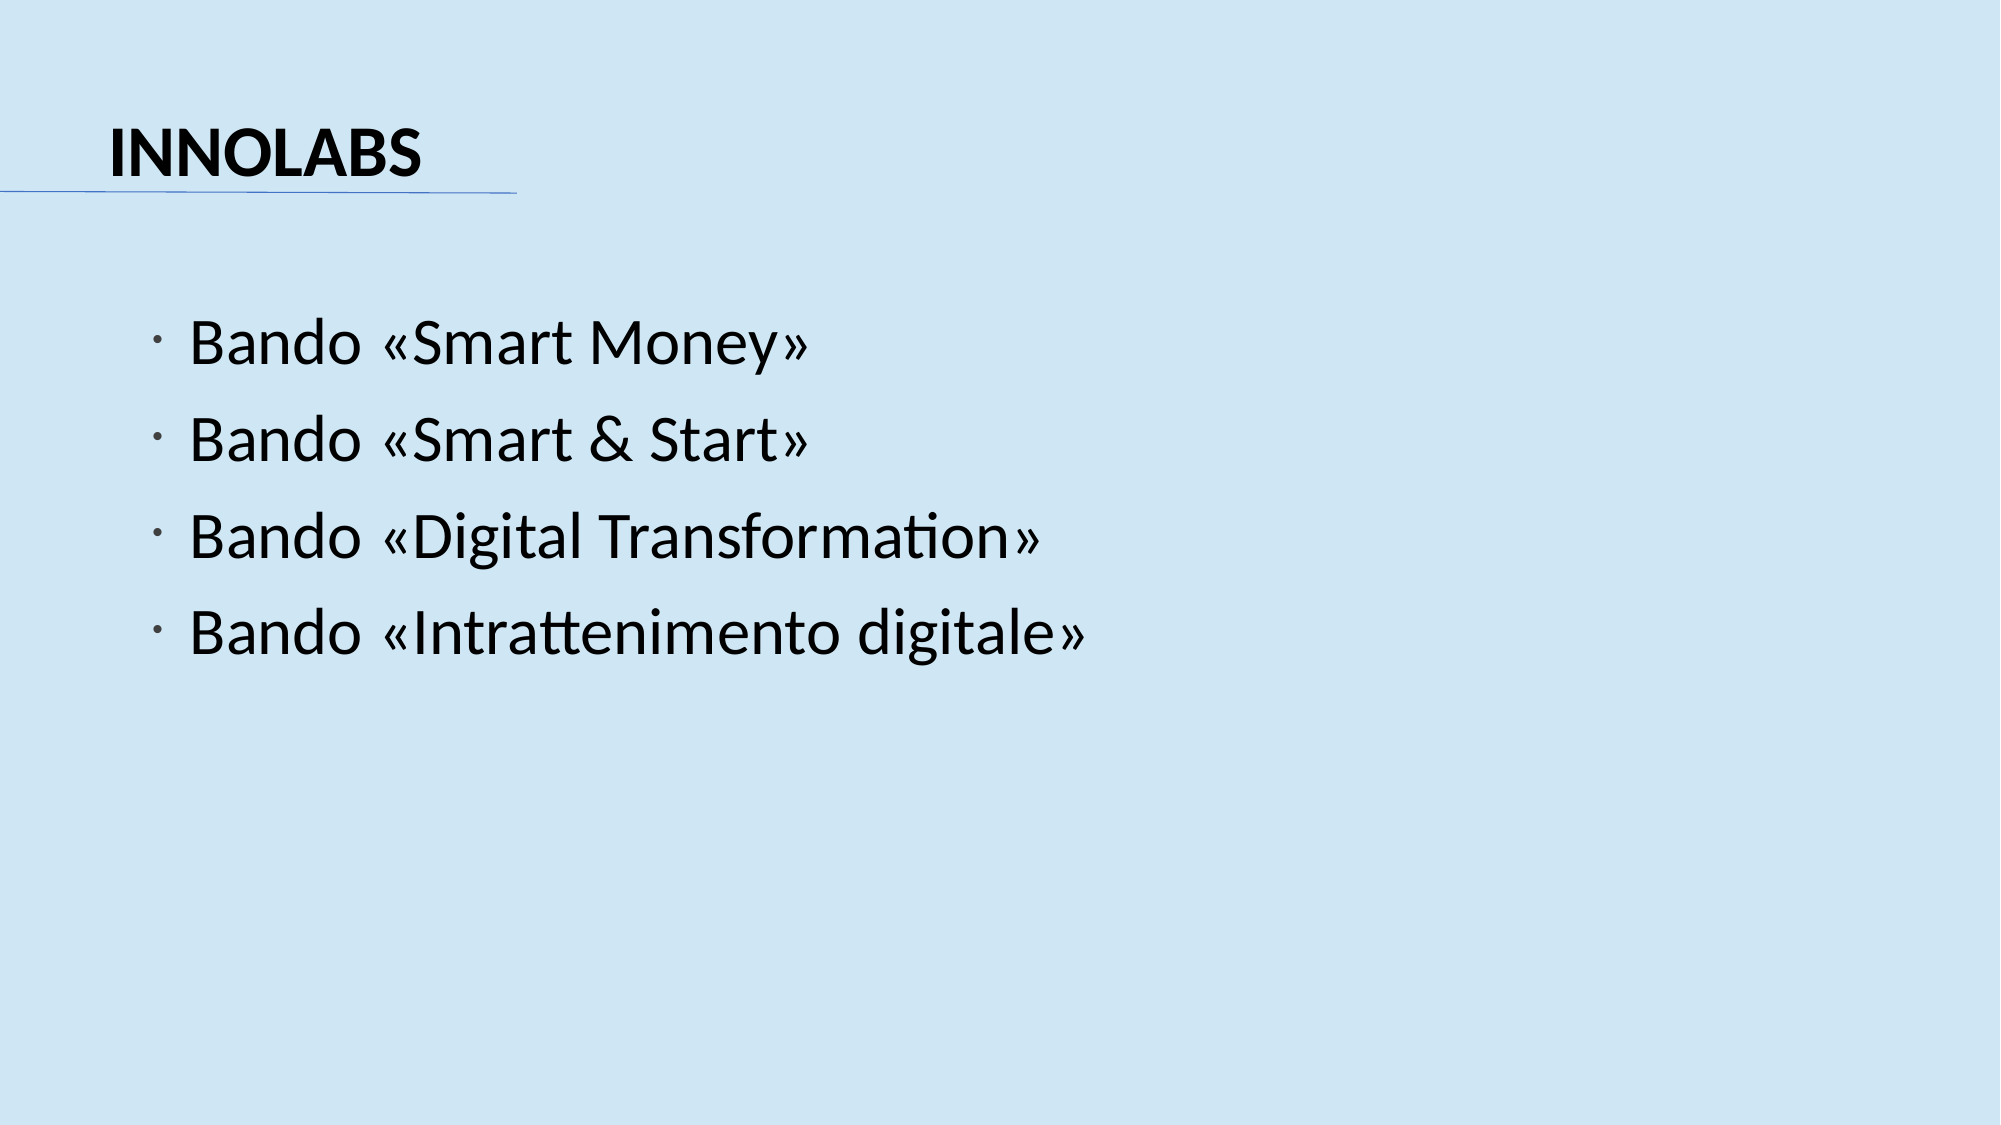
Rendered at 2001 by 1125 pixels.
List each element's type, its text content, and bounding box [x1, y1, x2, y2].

list Bando «Smart Money» Bando «Smart & Start» Bando «Digital Transformation» Bando «Intrattenimento digitale» [137, 299, 1863, 1014]
text_box INNOLABS [0, 96, 532, 199]
